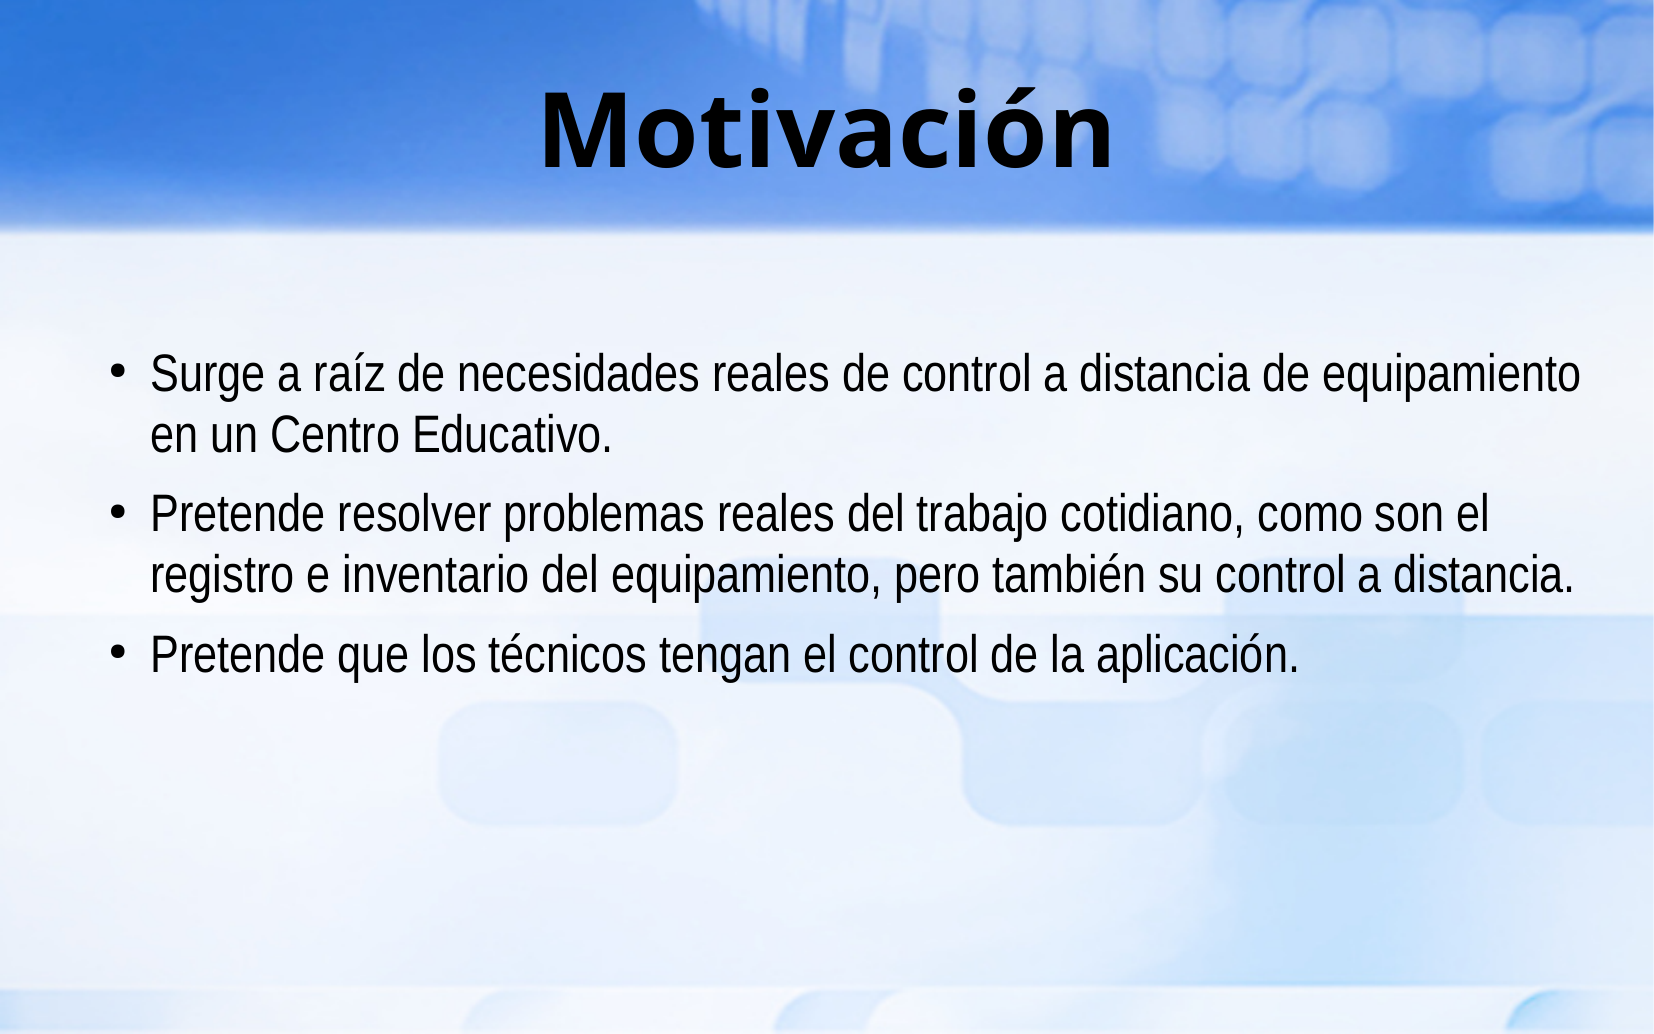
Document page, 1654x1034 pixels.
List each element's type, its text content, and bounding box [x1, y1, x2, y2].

list Surge a raíz de necesidades reales de control a distancia de equipamiento en un Centro Educativo. Pretende resolver problemas reales del trabajo cotidiano, como son el registro e inventario del equipamiento, pero también su control a distancia. Pretende que los técnicos tengan el control de la aplicación. [94, 342, 1583, 709]
picture [0, 0, 1654, 1034]
title Motivación [82, 41, 1571, 214]
